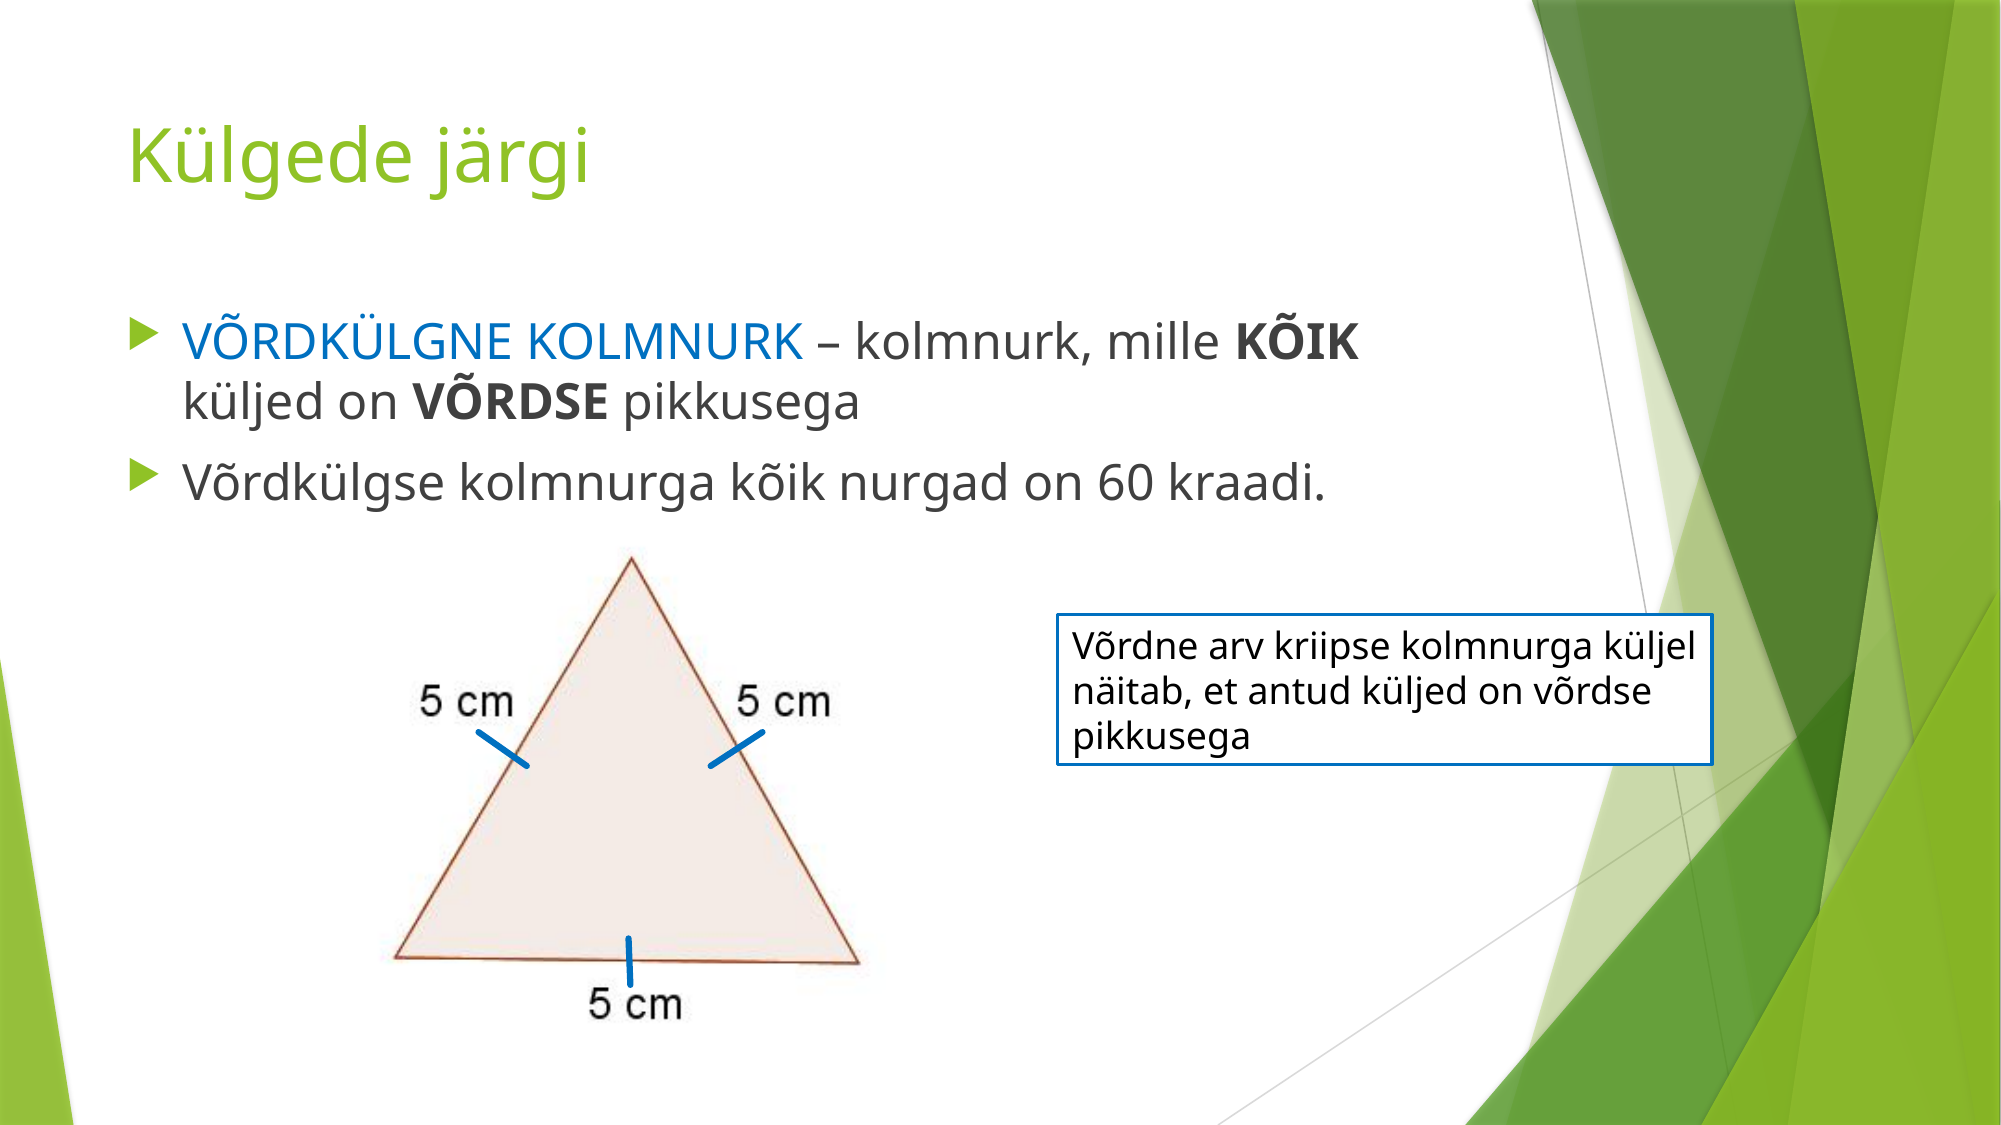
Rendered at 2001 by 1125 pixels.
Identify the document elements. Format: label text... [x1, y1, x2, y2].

text_box Võrdne arv kriipse kolmnurga küljel näitab, et antud küljed on võrdse pikkusega [1057, 614, 1713, 765]
picture [351, 518, 950, 1038]
title Külgede järgi [111, 99, 1522, 301]
list VÕRDKÜLGNE KOLMNURK – kolmnurk, mille KÕIK küljed on VÕRDSE pikkusega Võrdkülgse kolmnurga kõik nurgad on 60 kraadi. [111, 301, 1522, 939]
